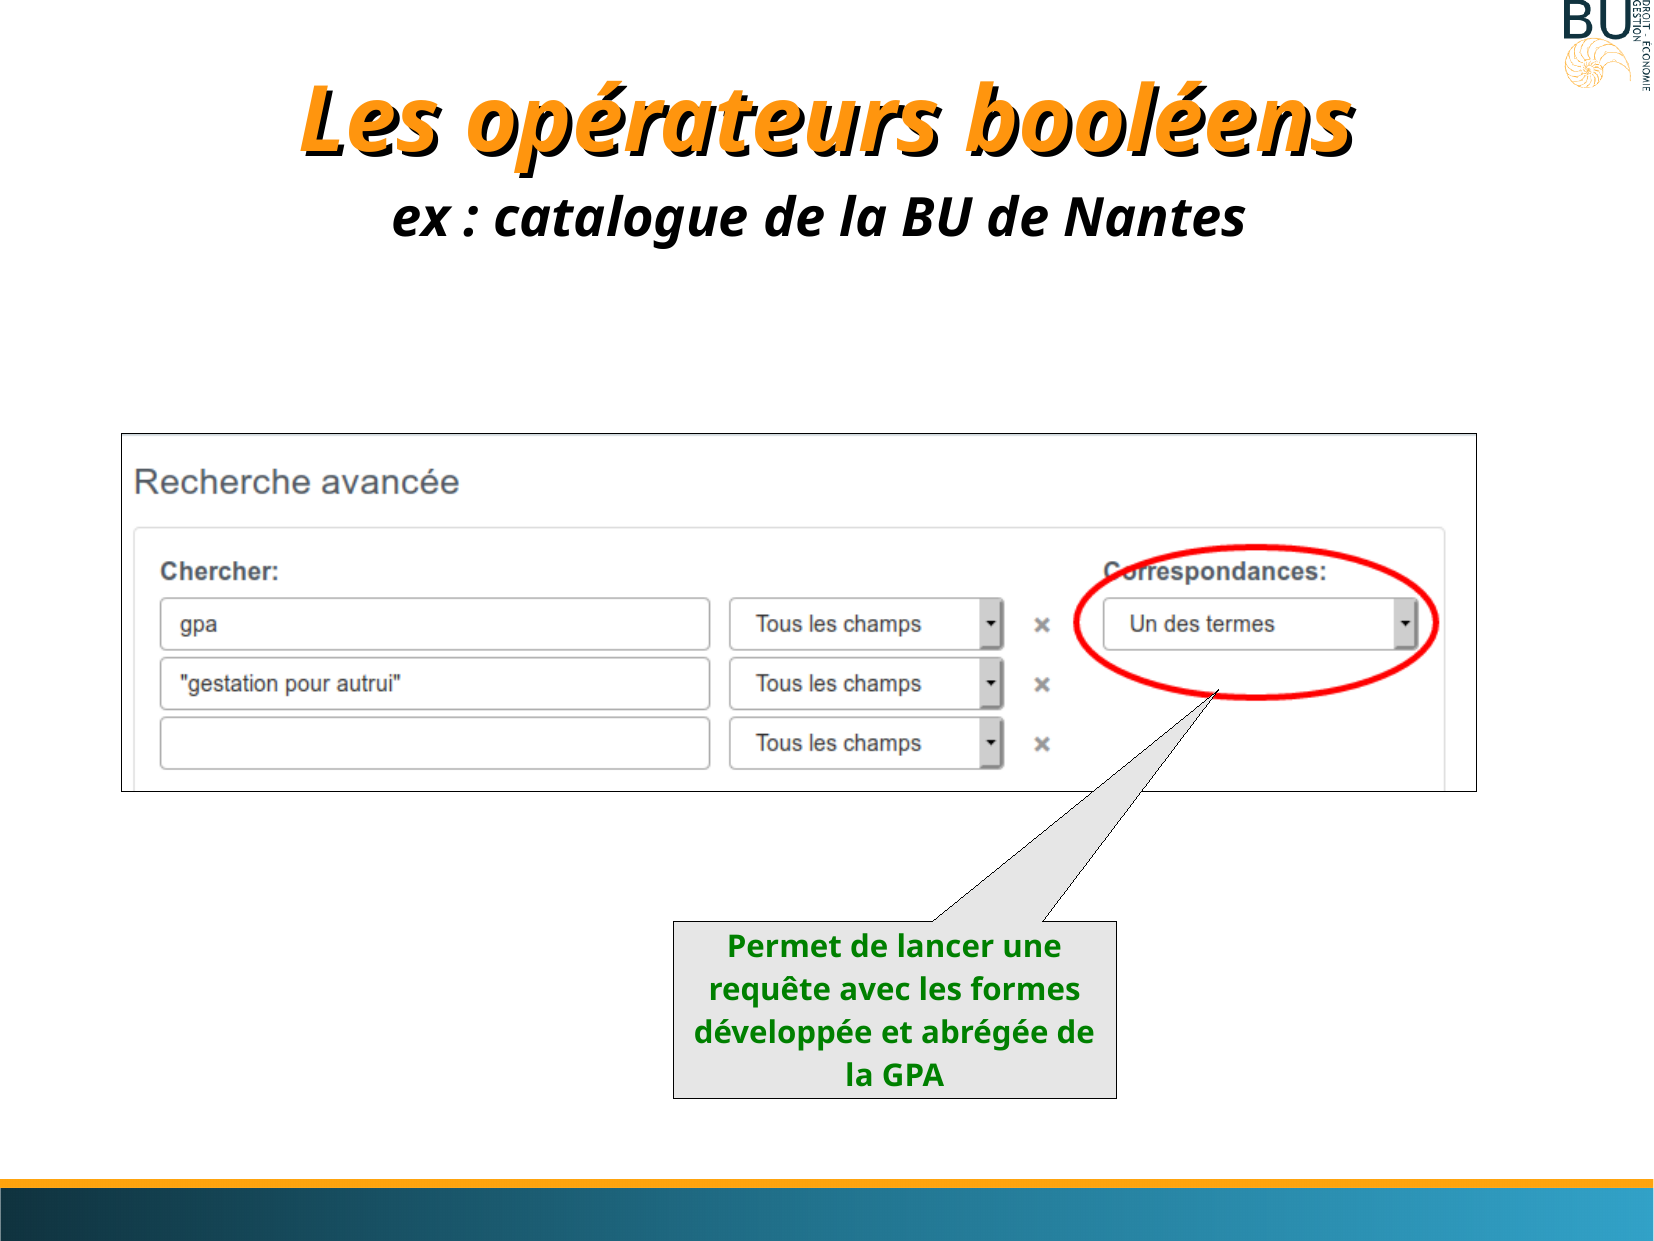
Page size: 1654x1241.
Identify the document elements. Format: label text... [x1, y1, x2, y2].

text_box [900, 601, 930, 672]
picture [121, 433, 1477, 792]
title Les opérateurs booléens ex : catalogue de la BU de Nantes [82, 48, 1571, 258]
text_box Permet de lancer une requête avec les formes développée et abrégée de la GPA [673, 689, 1219, 1099]
picture [0, 1179, 1654, 1241]
picture [1564, 0, 1652, 91]
